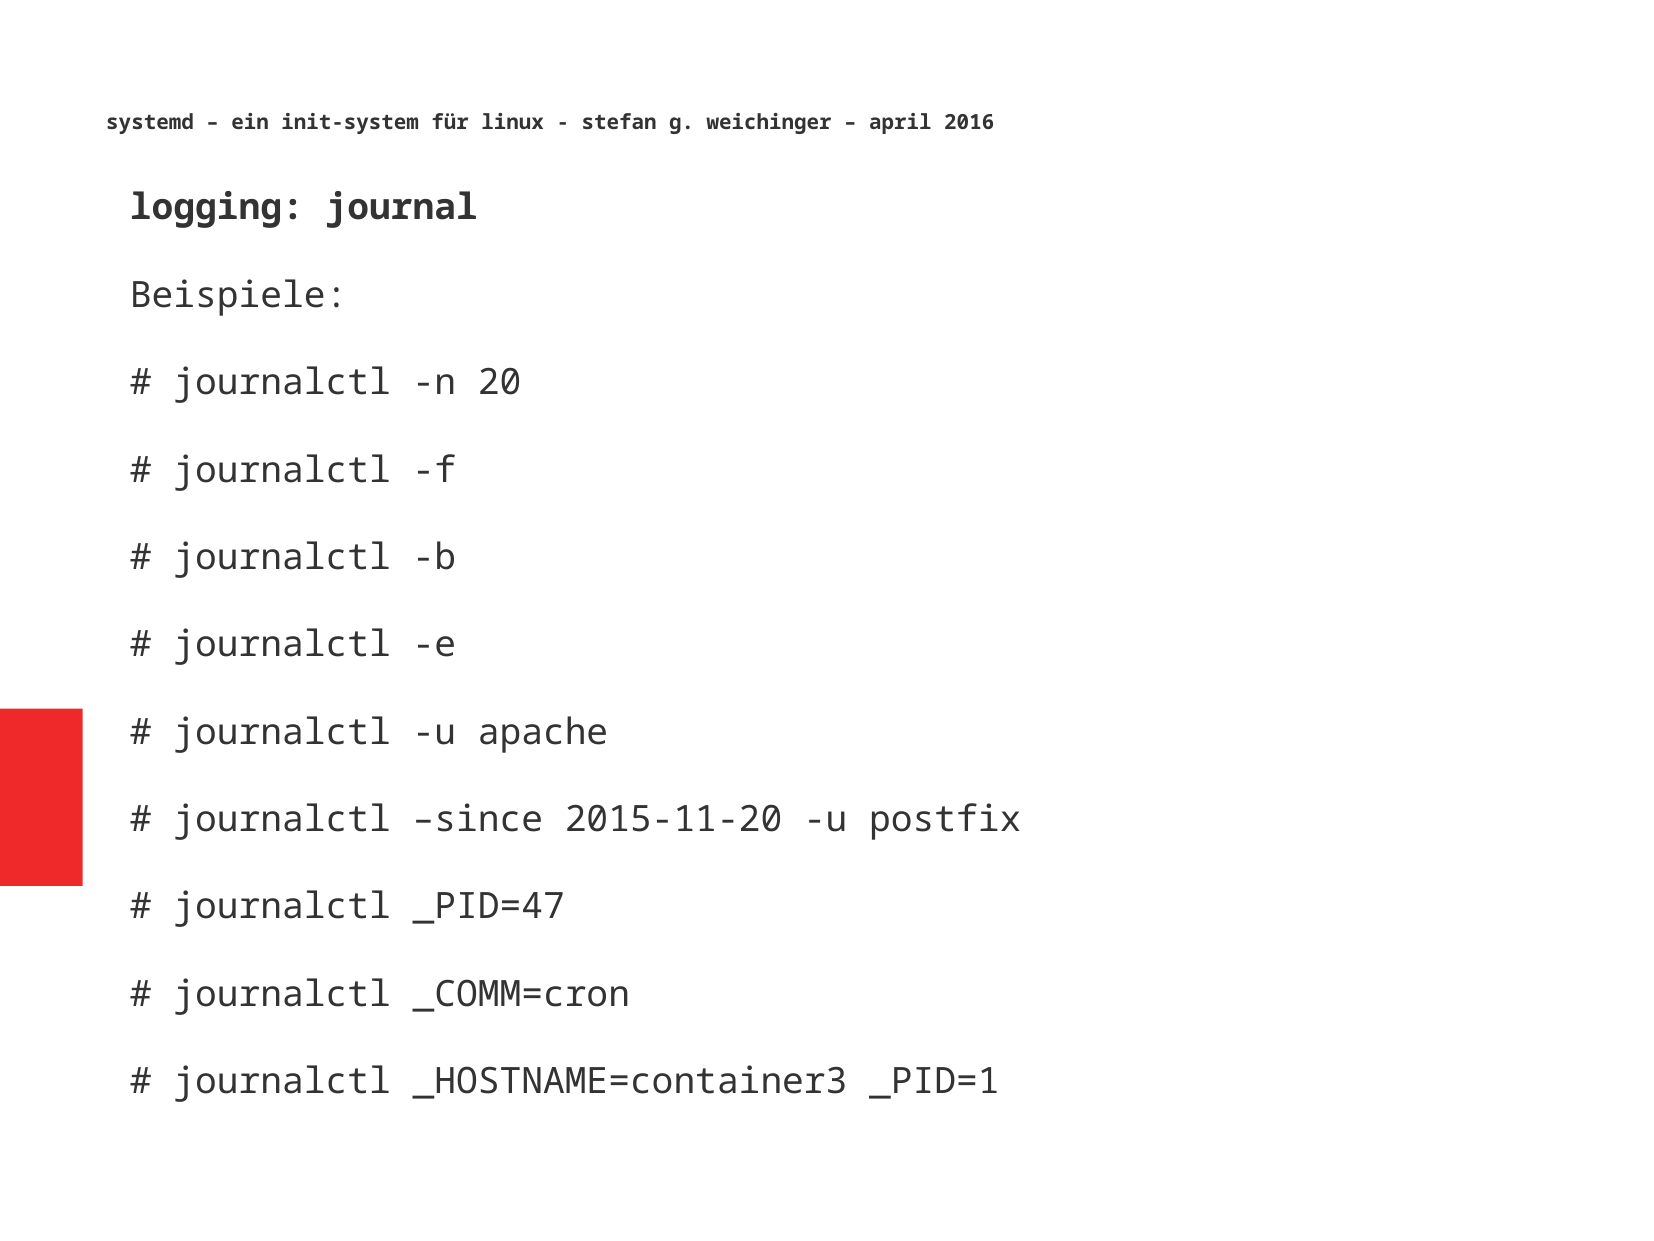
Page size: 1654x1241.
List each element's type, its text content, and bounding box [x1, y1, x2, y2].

list logging: journal Beispiele: # journalctl -n 20 # journalctl -f # journalctl -b # journalctl -e # journalctl -u apache # journalctl –since 2015-11-20 -u postfix # journalctl _PID=47 # journalctl _COMM=cron # journalctl _HOSTNAME=container3 _PID=1 [129, 181, 1536, 1111]
title systemd – ein init-system für linux - stefan g. weichinger – april 2016 [106, 59, 1512, 184]
